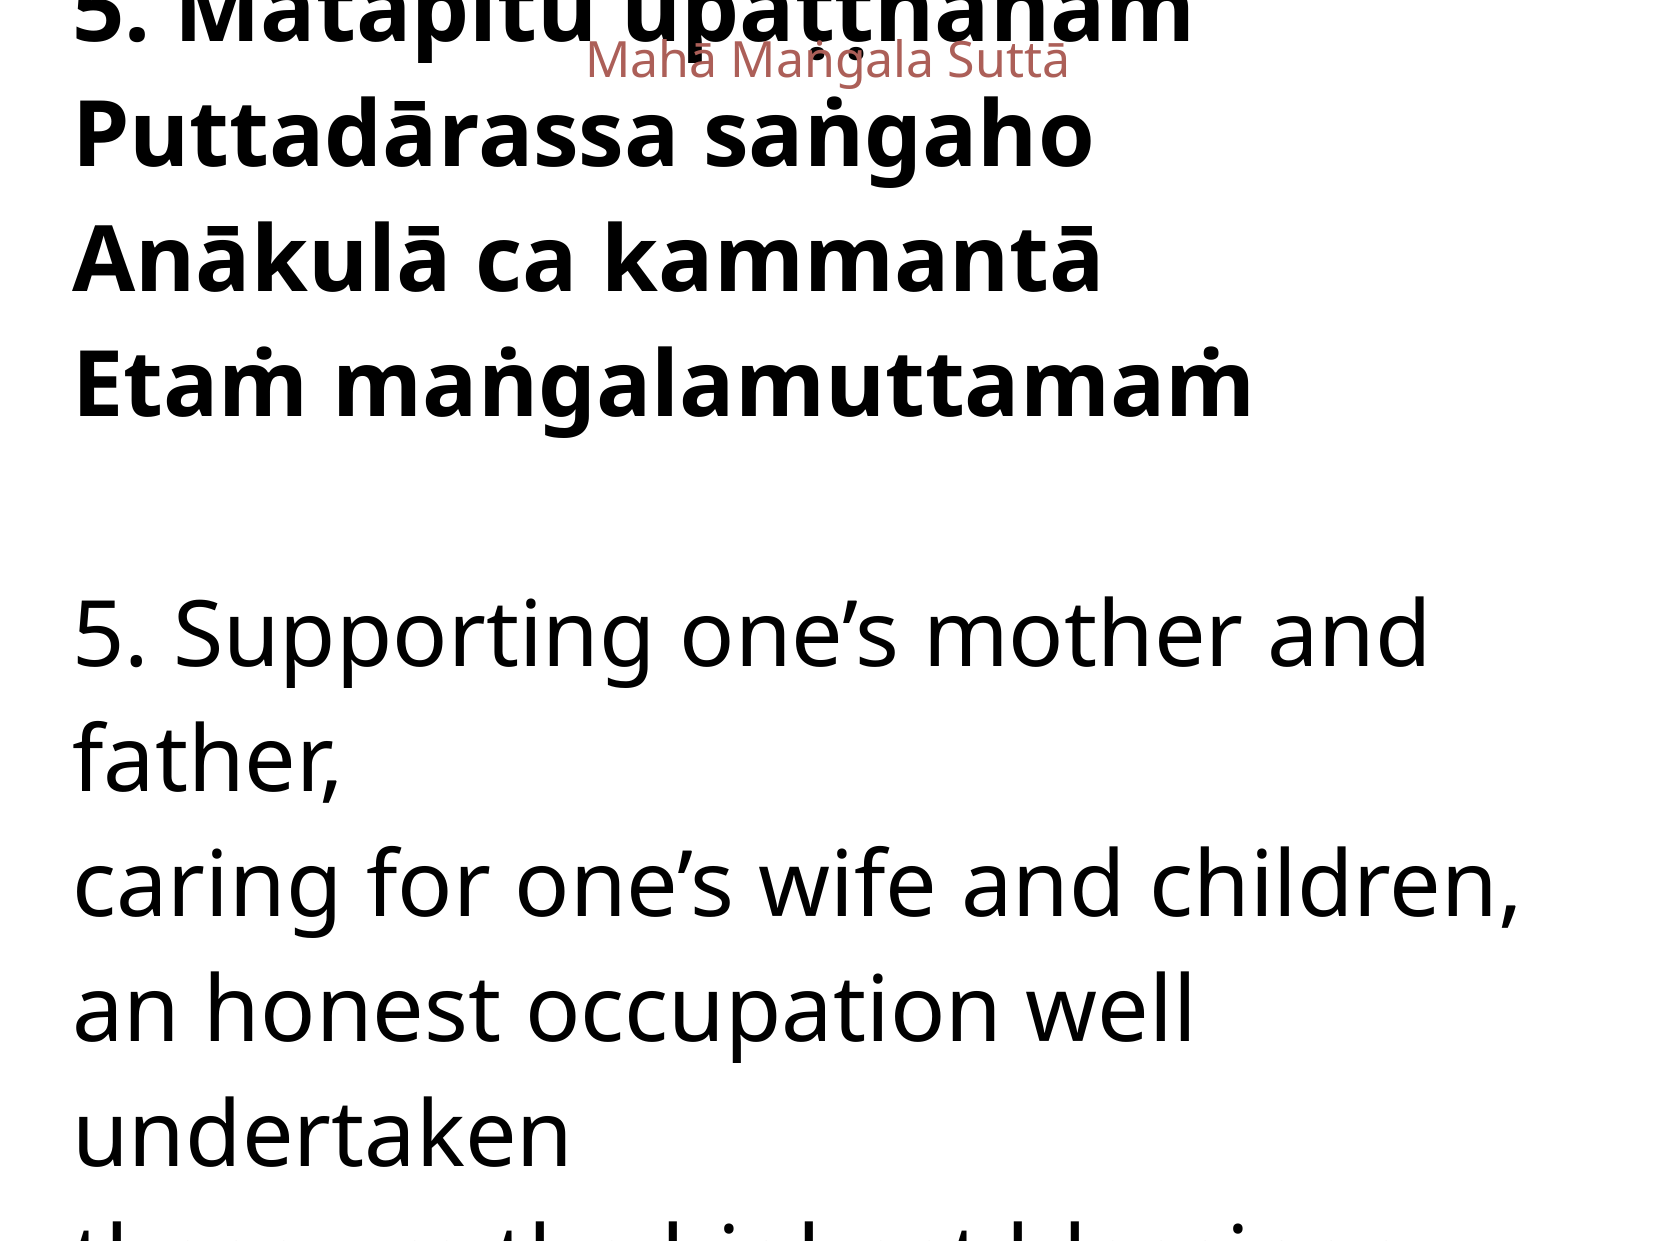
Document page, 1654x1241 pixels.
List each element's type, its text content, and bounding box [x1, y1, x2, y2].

text_box Mahā Maṅgala Suttā [0, 16, 1653, 97]
text_box 5. Mātāpitū upaṭṭhānaṁ Puttadārassa saṅgaho Anākulā ca kammantā Etaṁ maṅgalamuttamaṁ 5. Supporting one’s mother and father, caring for one’s wife and children, an honest occupation well undertaken these are the highest blessings. [72, 97, 1631, 1203]
